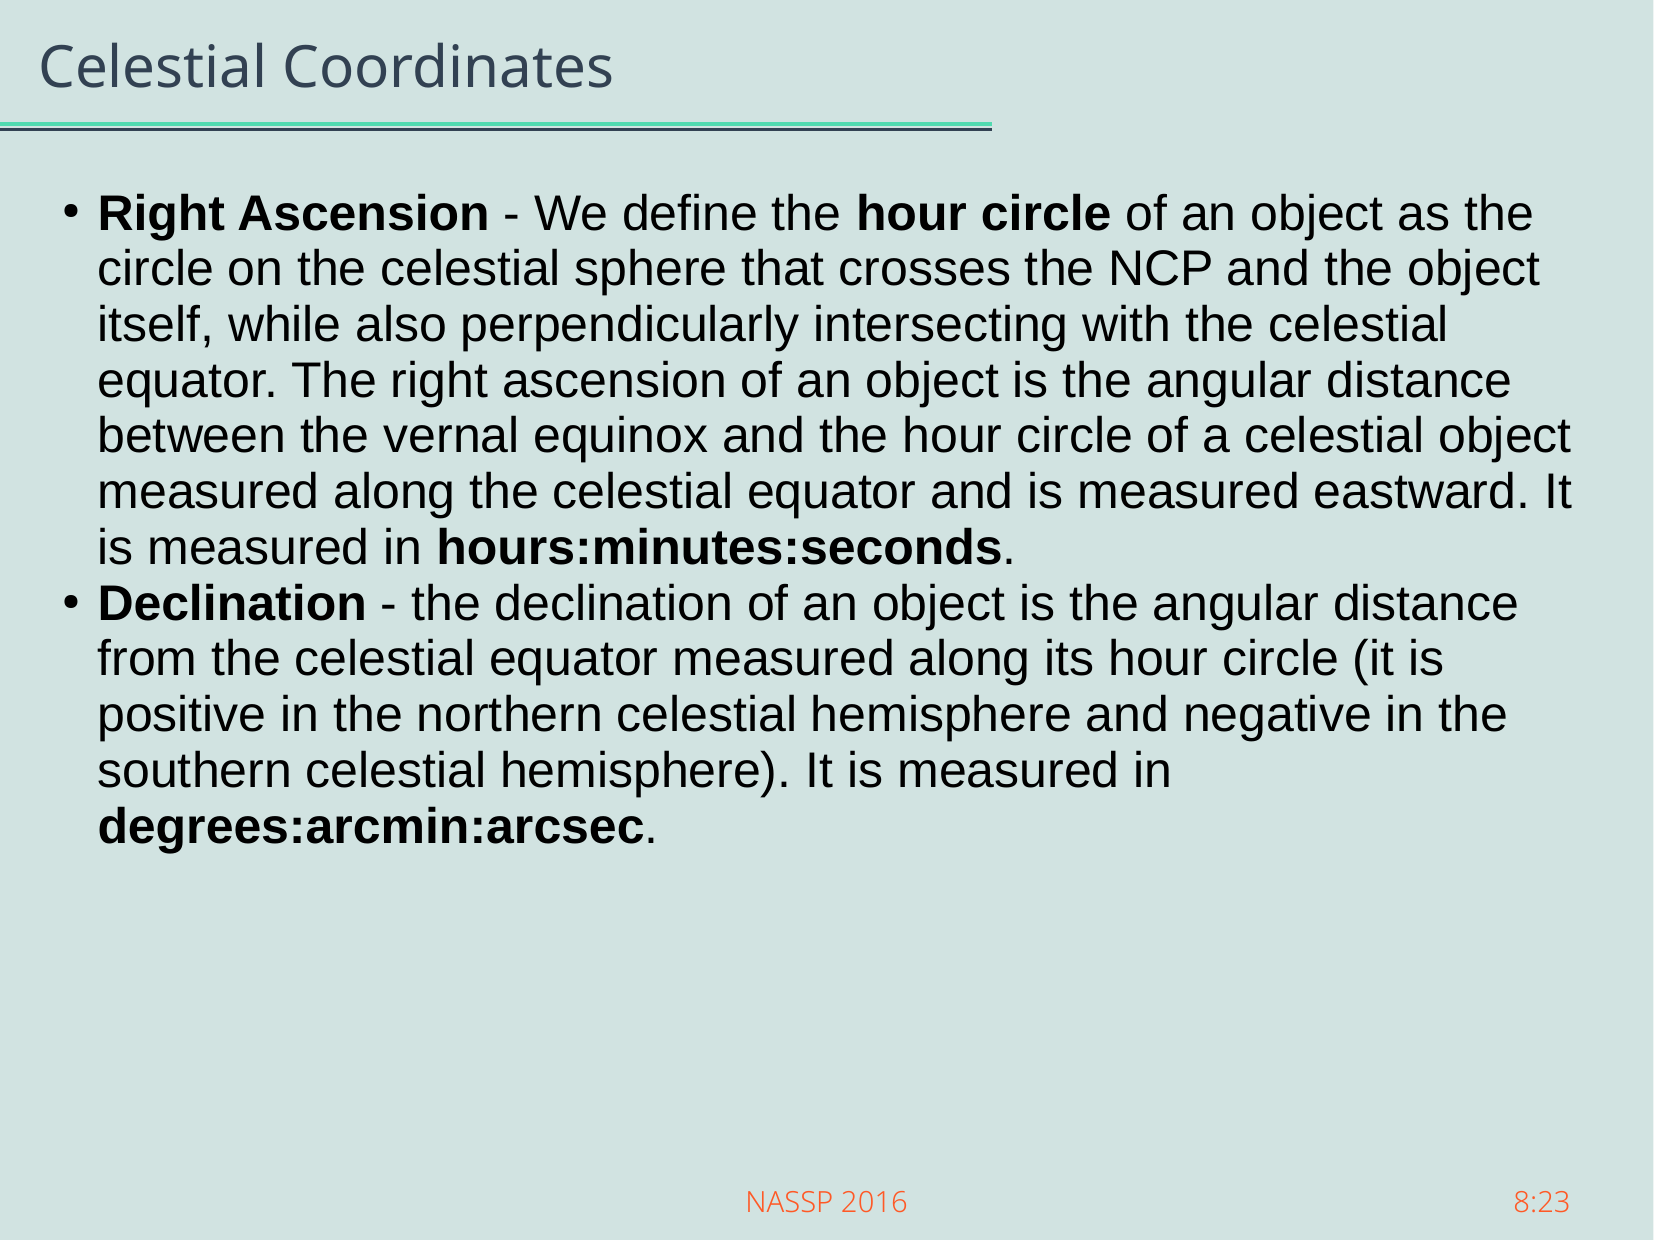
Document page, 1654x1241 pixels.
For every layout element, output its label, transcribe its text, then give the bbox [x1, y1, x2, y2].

text_box Celestial Coordinates [23, 17, 1063, 101]
text_box Right Ascension - We define the hour circle of an object as the circle on the celestial sphere that crosses the NCP and the object itself, while also perpendicularly intersecting with the celestial equator. The right ascension of an object is the angular distance between the vernal equinox and the hour circle of a celestial object measured along the celestial equator and is measured eastward. It is measured in hours:minutes:seconds. Declination - the declination of an object is the angular distance from the celestial equator measured along its hour circle (it is positive in the northern celestial hemisphere and negative in the southern celestial hemisphere). It is measured in degrees:arcmin:arcsec. [47, 177, 1619, 862]
